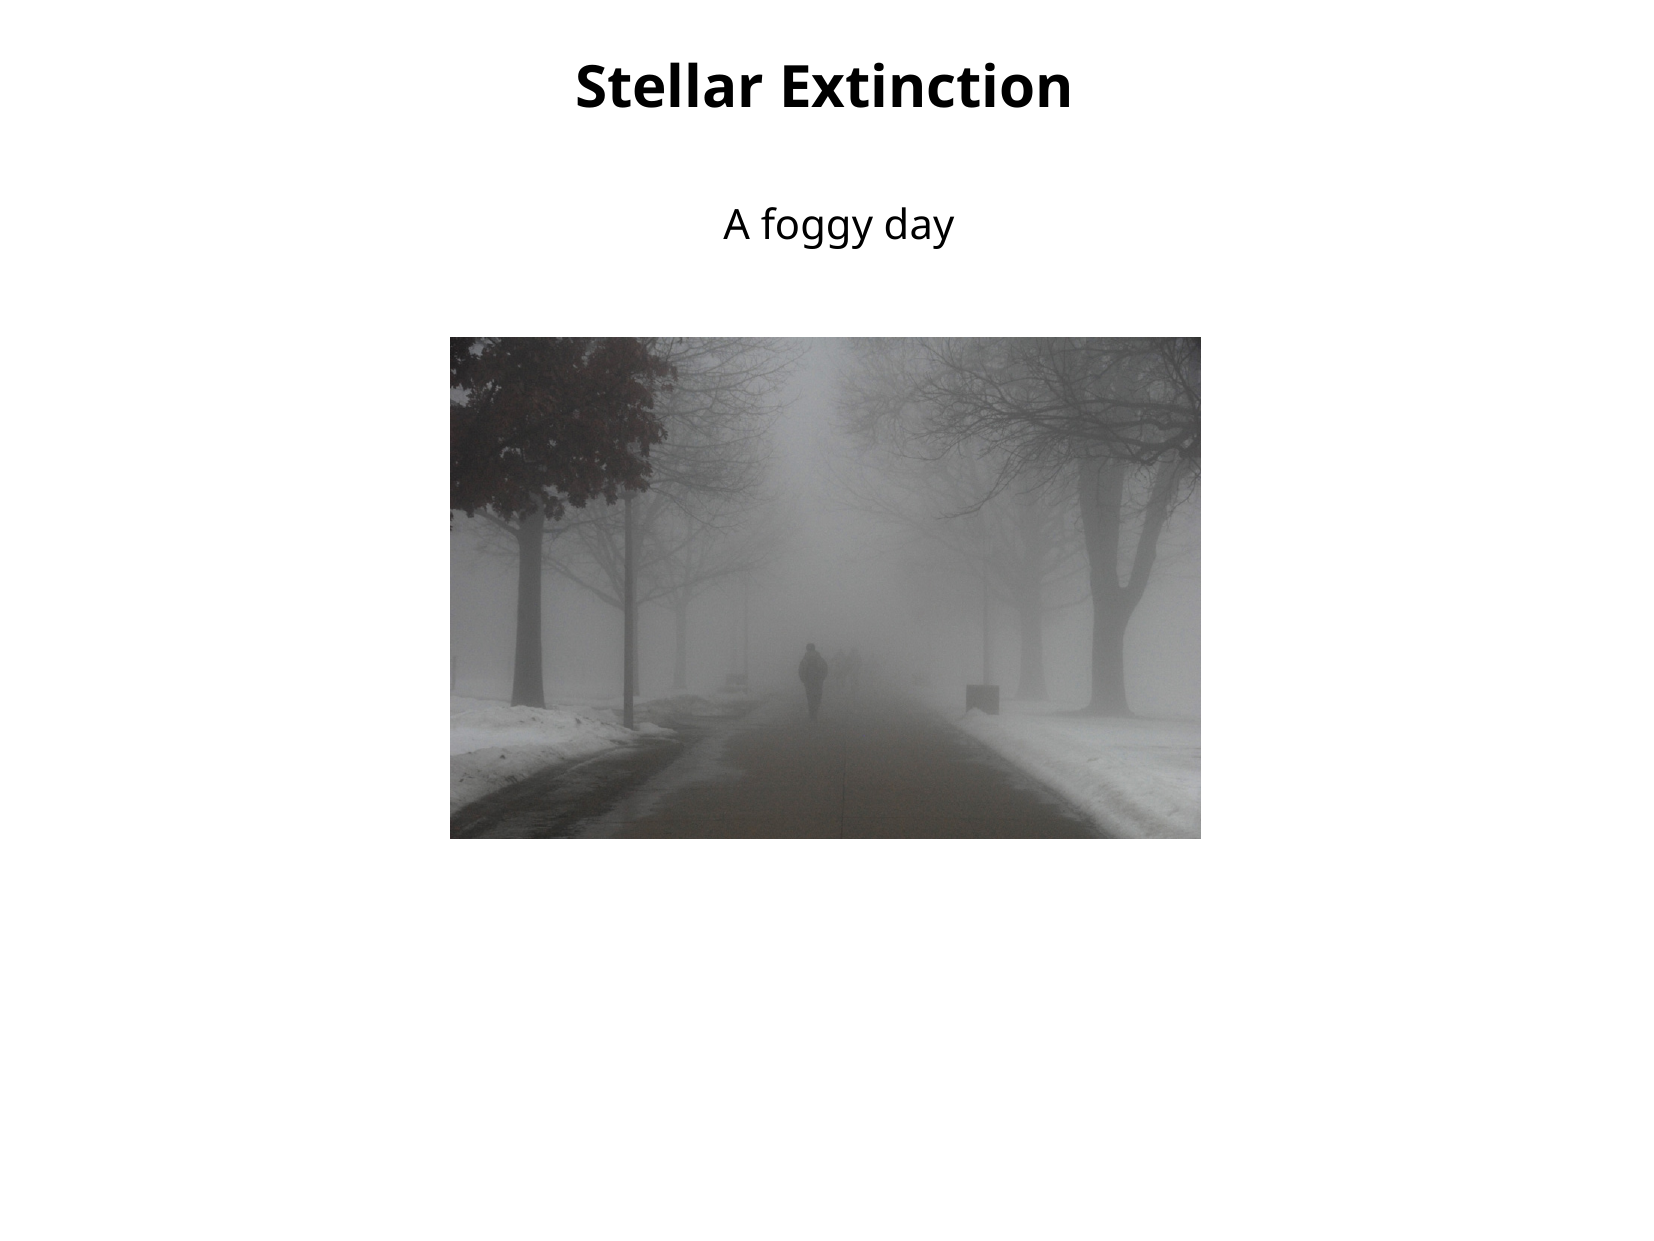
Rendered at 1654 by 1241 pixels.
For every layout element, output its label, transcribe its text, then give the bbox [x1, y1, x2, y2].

picture [450, 337, 1201, 839]
text_box Stellar Extinction [262, 37, 1388, 134]
text_box A foggy day [75, 187, 1613, 261]
